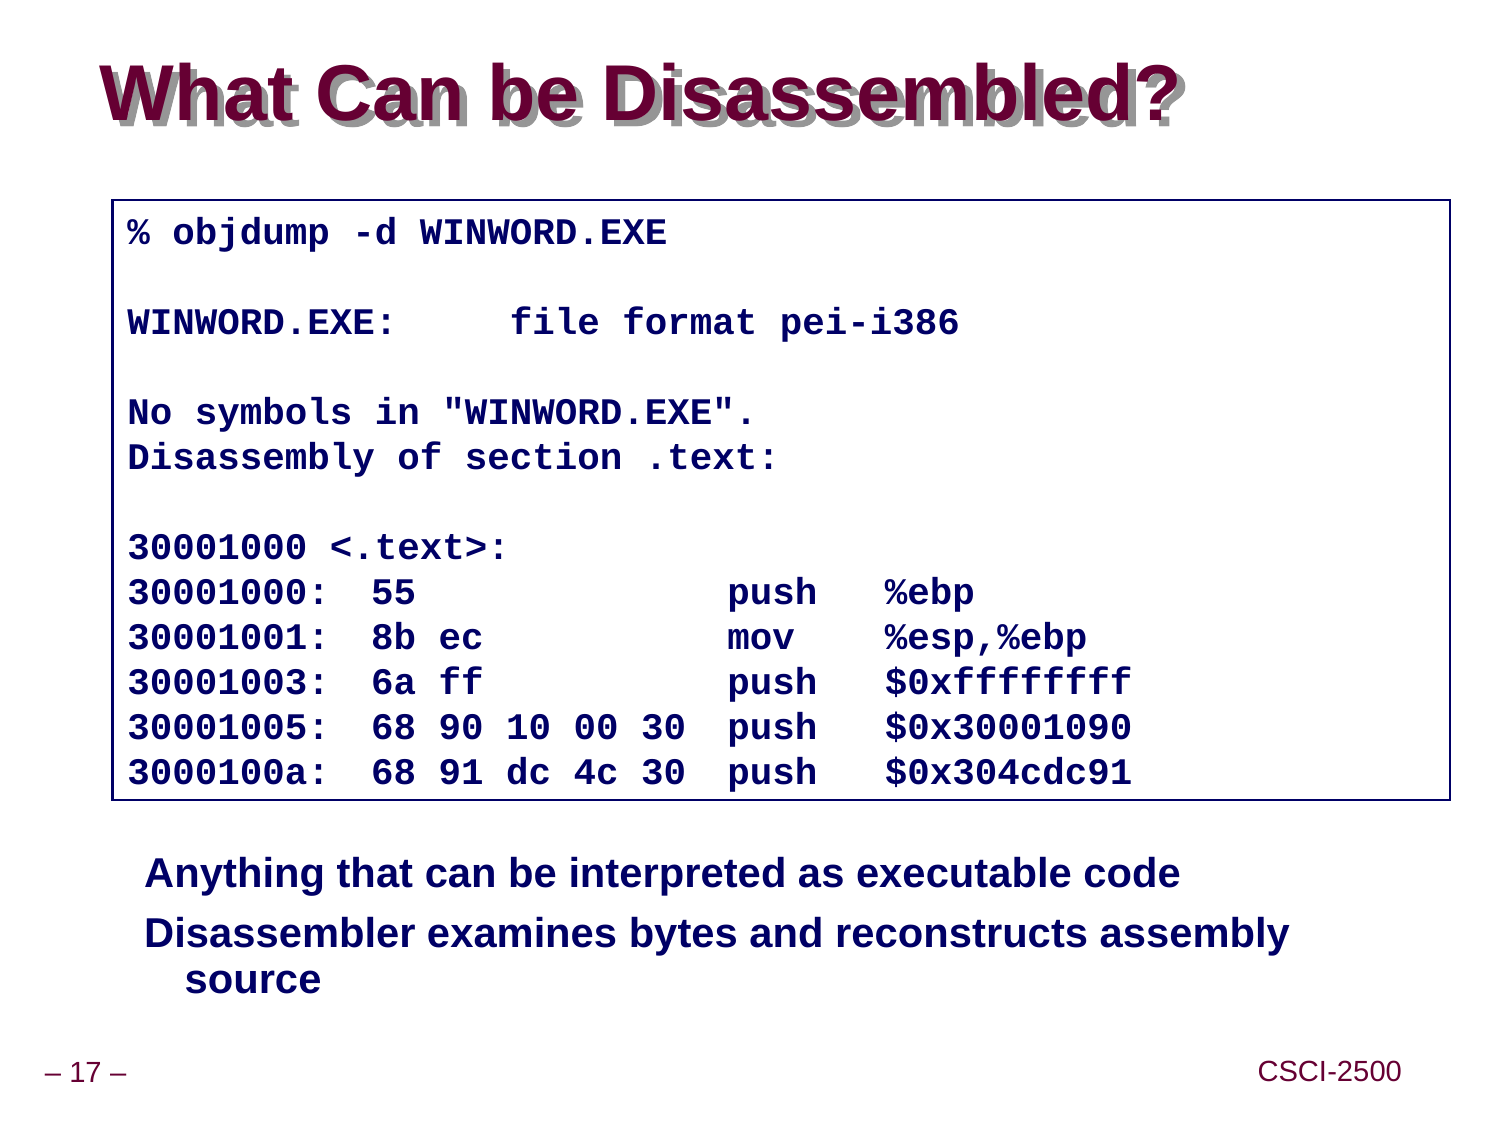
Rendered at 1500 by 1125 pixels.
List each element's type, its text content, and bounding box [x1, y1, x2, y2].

title What Can be Disassembled? [99, 45, 1273, 149]
text_box % objdump -d WINWORD.EXE WINWORD.EXE: file format pei-i386 No symbols in "WINWORD.EXE". Disassembly of section .text: 30001000 <.text>: 30001000: 55 push %ebp 30001001: 8b ec mov %esp,%ebp 30001003: 6a ff push $0xffffffff 30001005: 68 90 10 00 30 push $0x30001090 3000100a: 68 91 dc 4c 30 push $0x304cdc91 [112, 199, 1450, 800]
list Anything that can be interpreted as executable code Disassembler examines bytes and reconstructs assembly source [47, 842, 1411, 1058]
